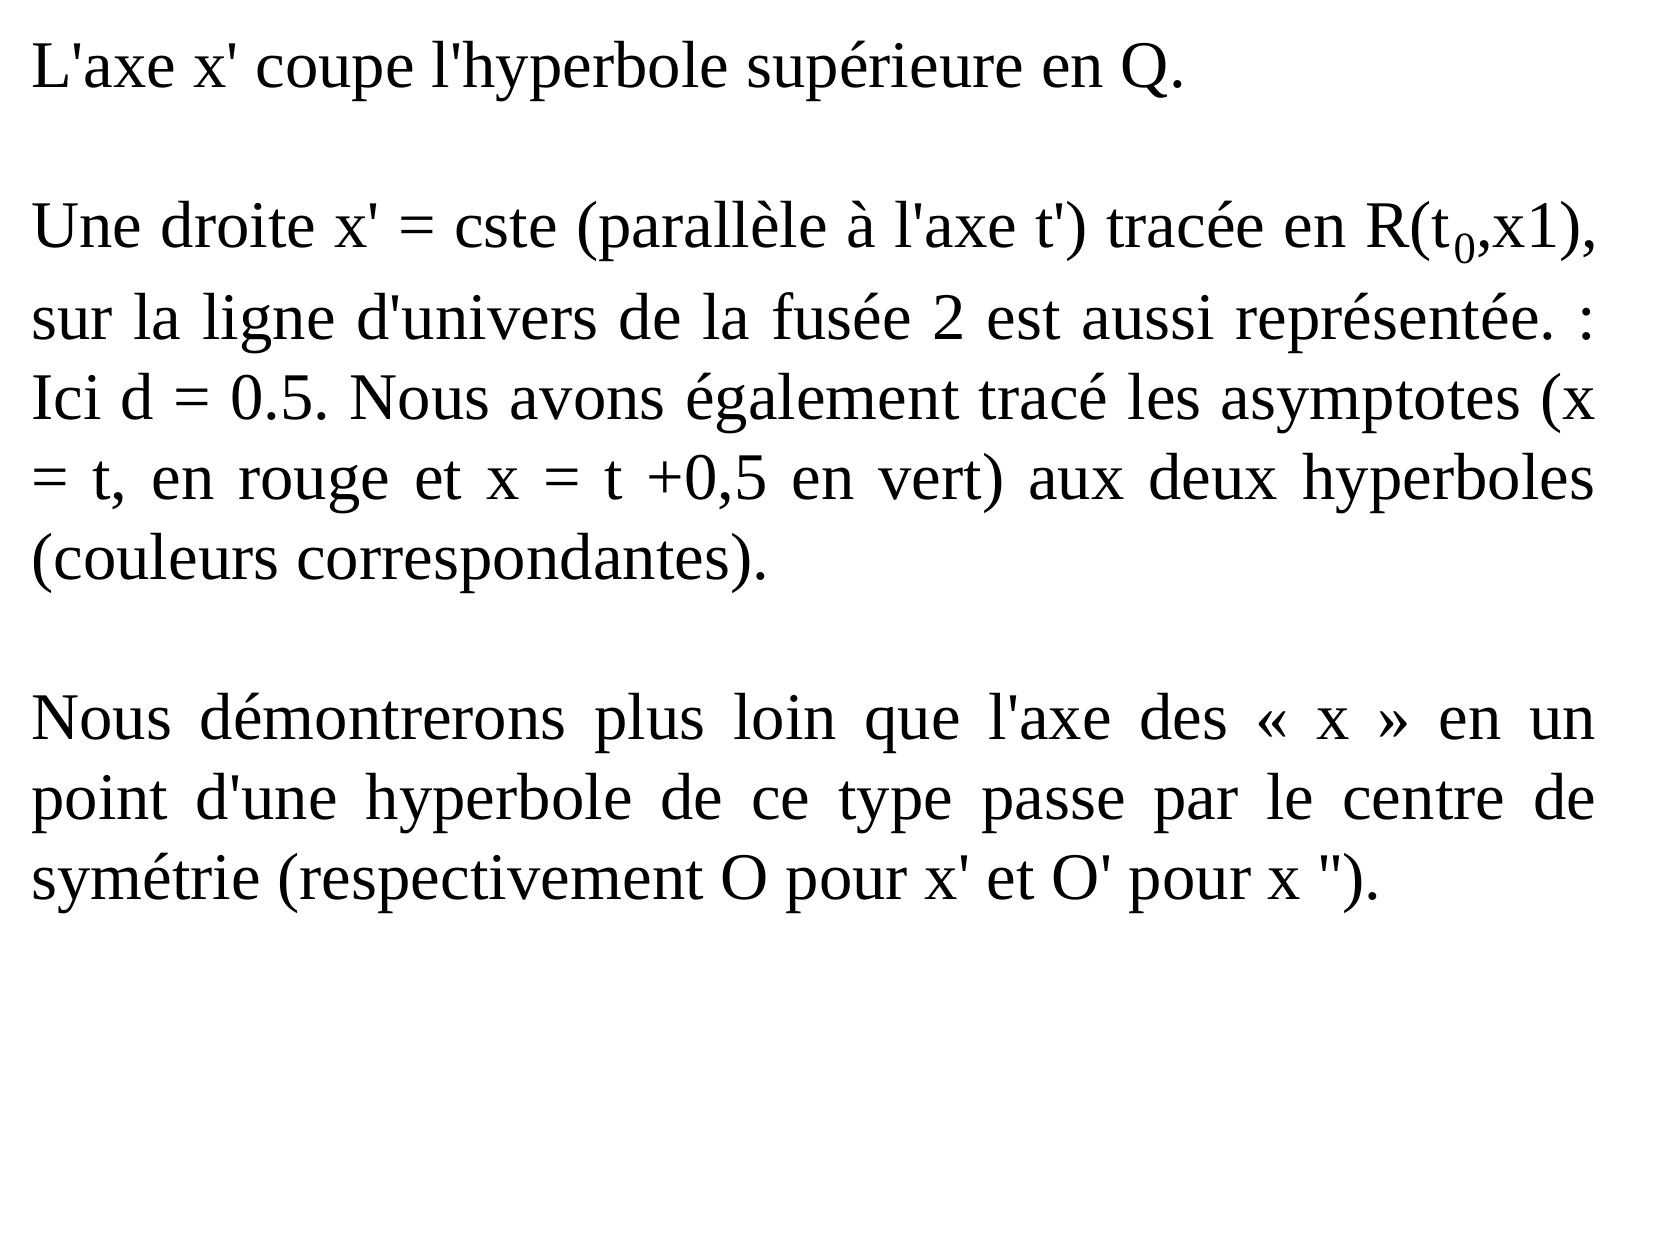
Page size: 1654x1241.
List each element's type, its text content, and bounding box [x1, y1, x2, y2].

text_box L'axe x' coupe l'hyperbole supérieure en Q. Une droite x' = cste (parallèle à l'axe t') tracée en R(t0,x1), sur la ligne d'univers de la fusée 2 est aussi représentée. : Ici d = 0.5. Nous avons également tracé les asymptotes (x = t, en rouge et x = t +0,5 en vert) aux deux hyperboles (couleurs correspondantes). Nous démontrerons plus loin que l'axe des « x » en un point d'une hyperbole de ce type passe par le centre de symétrie (respectivement O pour x' et O' pour x ''). [16, 13, 1638, 917]
